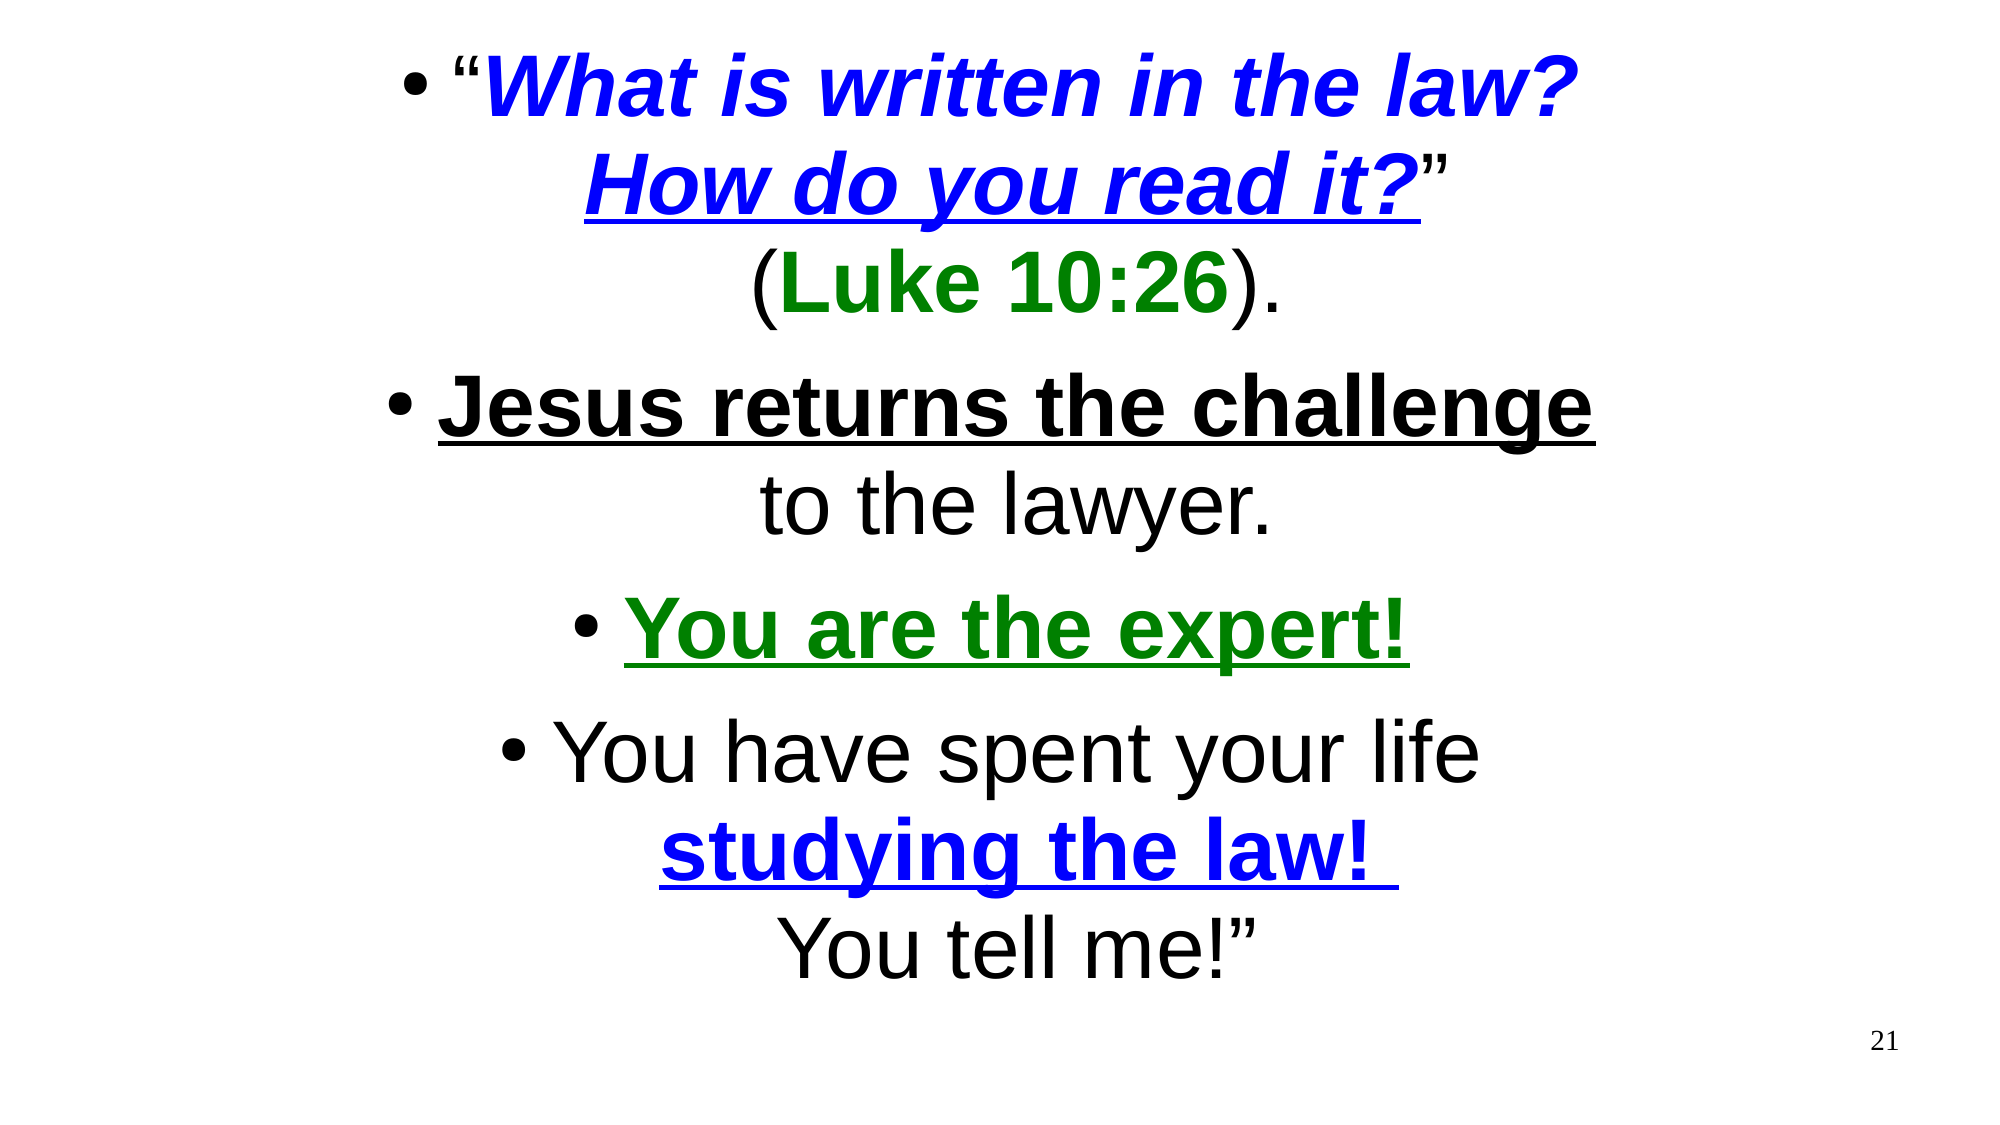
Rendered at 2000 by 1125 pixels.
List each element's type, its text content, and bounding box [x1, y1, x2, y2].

list “What is written in the law? How do you read it?” (Luke 10:26). Jesus returns the challenge to the lawyer. You are the expert! You have spent your life studying the law! You tell me!” [37, 37, 1951, 1088]
